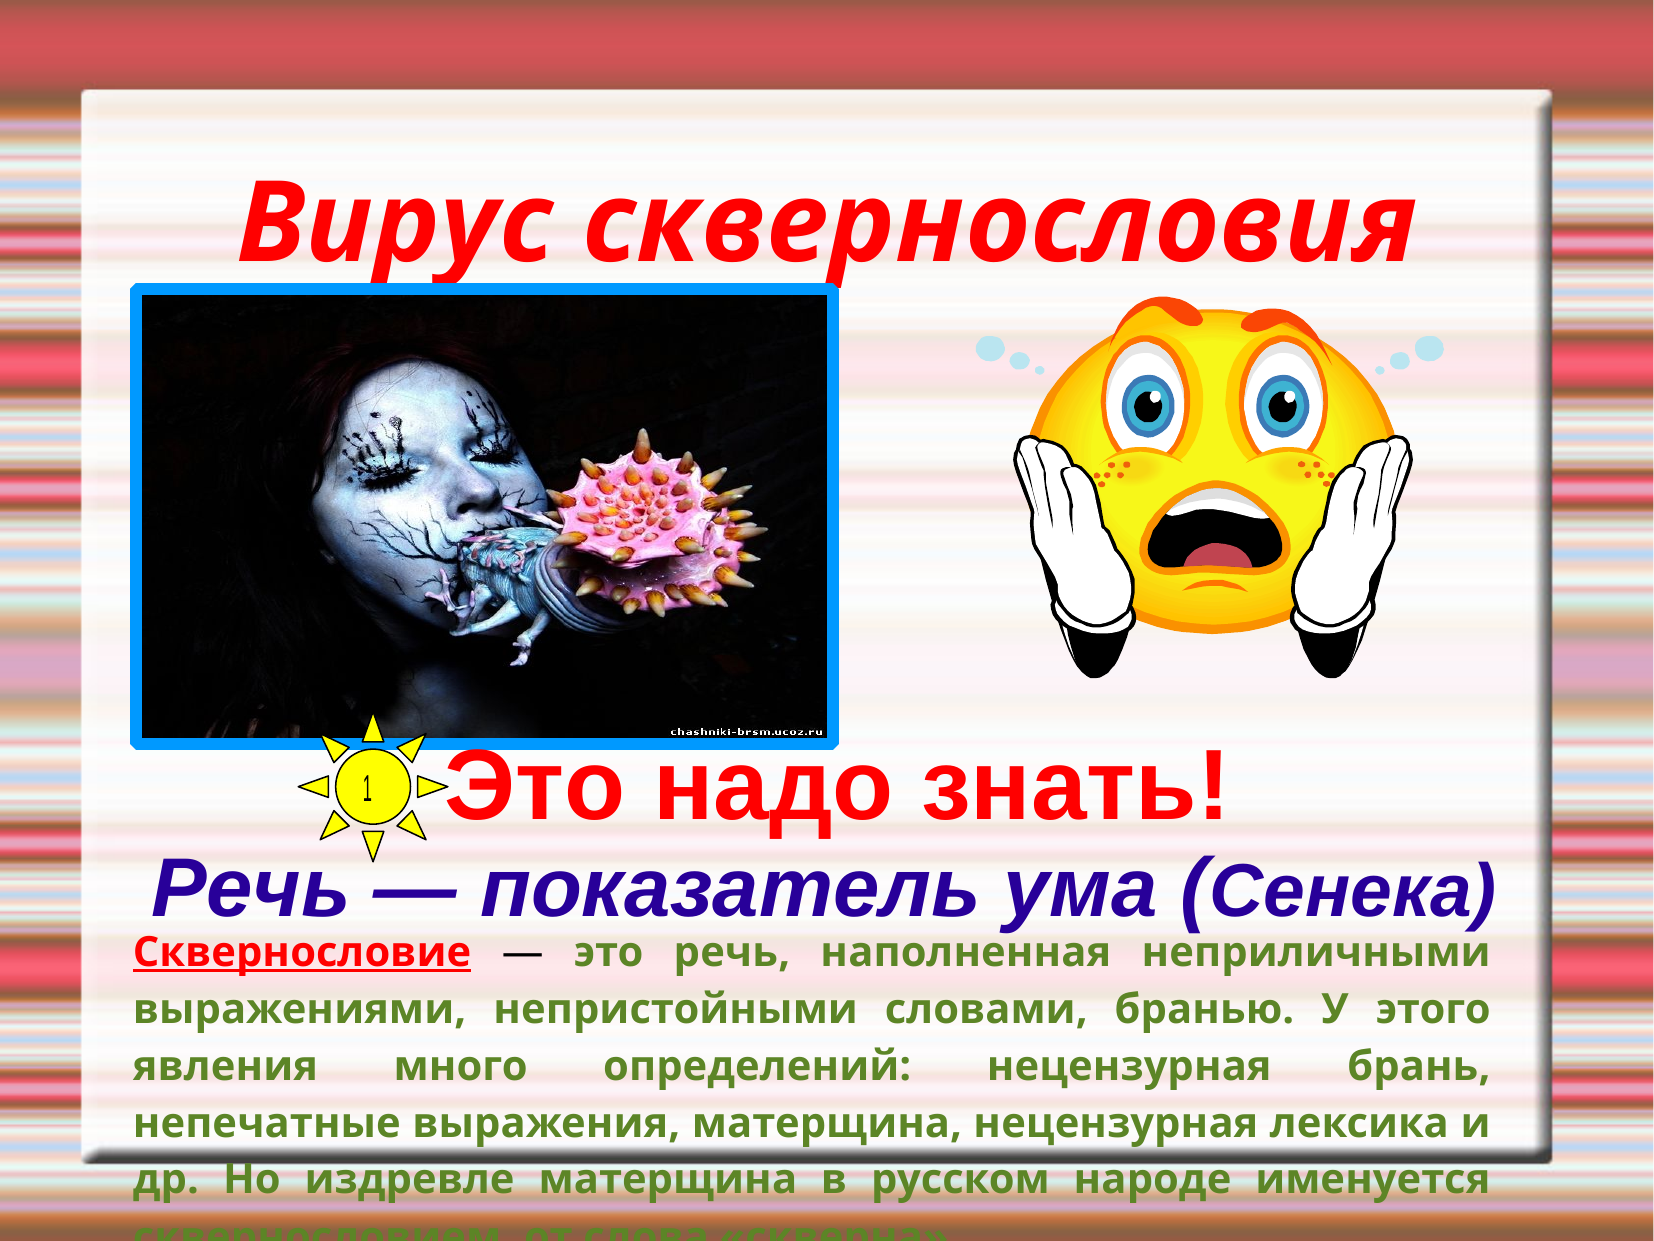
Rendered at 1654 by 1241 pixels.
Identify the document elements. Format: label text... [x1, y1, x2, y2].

title Вирус сквернословия [121, 114, 1534, 322]
picture [295, 708, 454, 868]
picture [974, 295, 1447, 680]
picture [0, 0, 1654, 1241]
text_box Сквернословие — это речь, наполненная неприличными выражениями, непристойными словами, бранью. У этого явления много определений: нецензурная брань, непечатные выражения, матерщина, нецензурная лексика и др. Но издревле матерщина в русском народе именуется сквернословием, от слова «скверна». [118, 913, 1506, 1241]
subtitle Это надо знать! Речь — показатель ума (Сенека) [118, 118, 1531, 1136]
